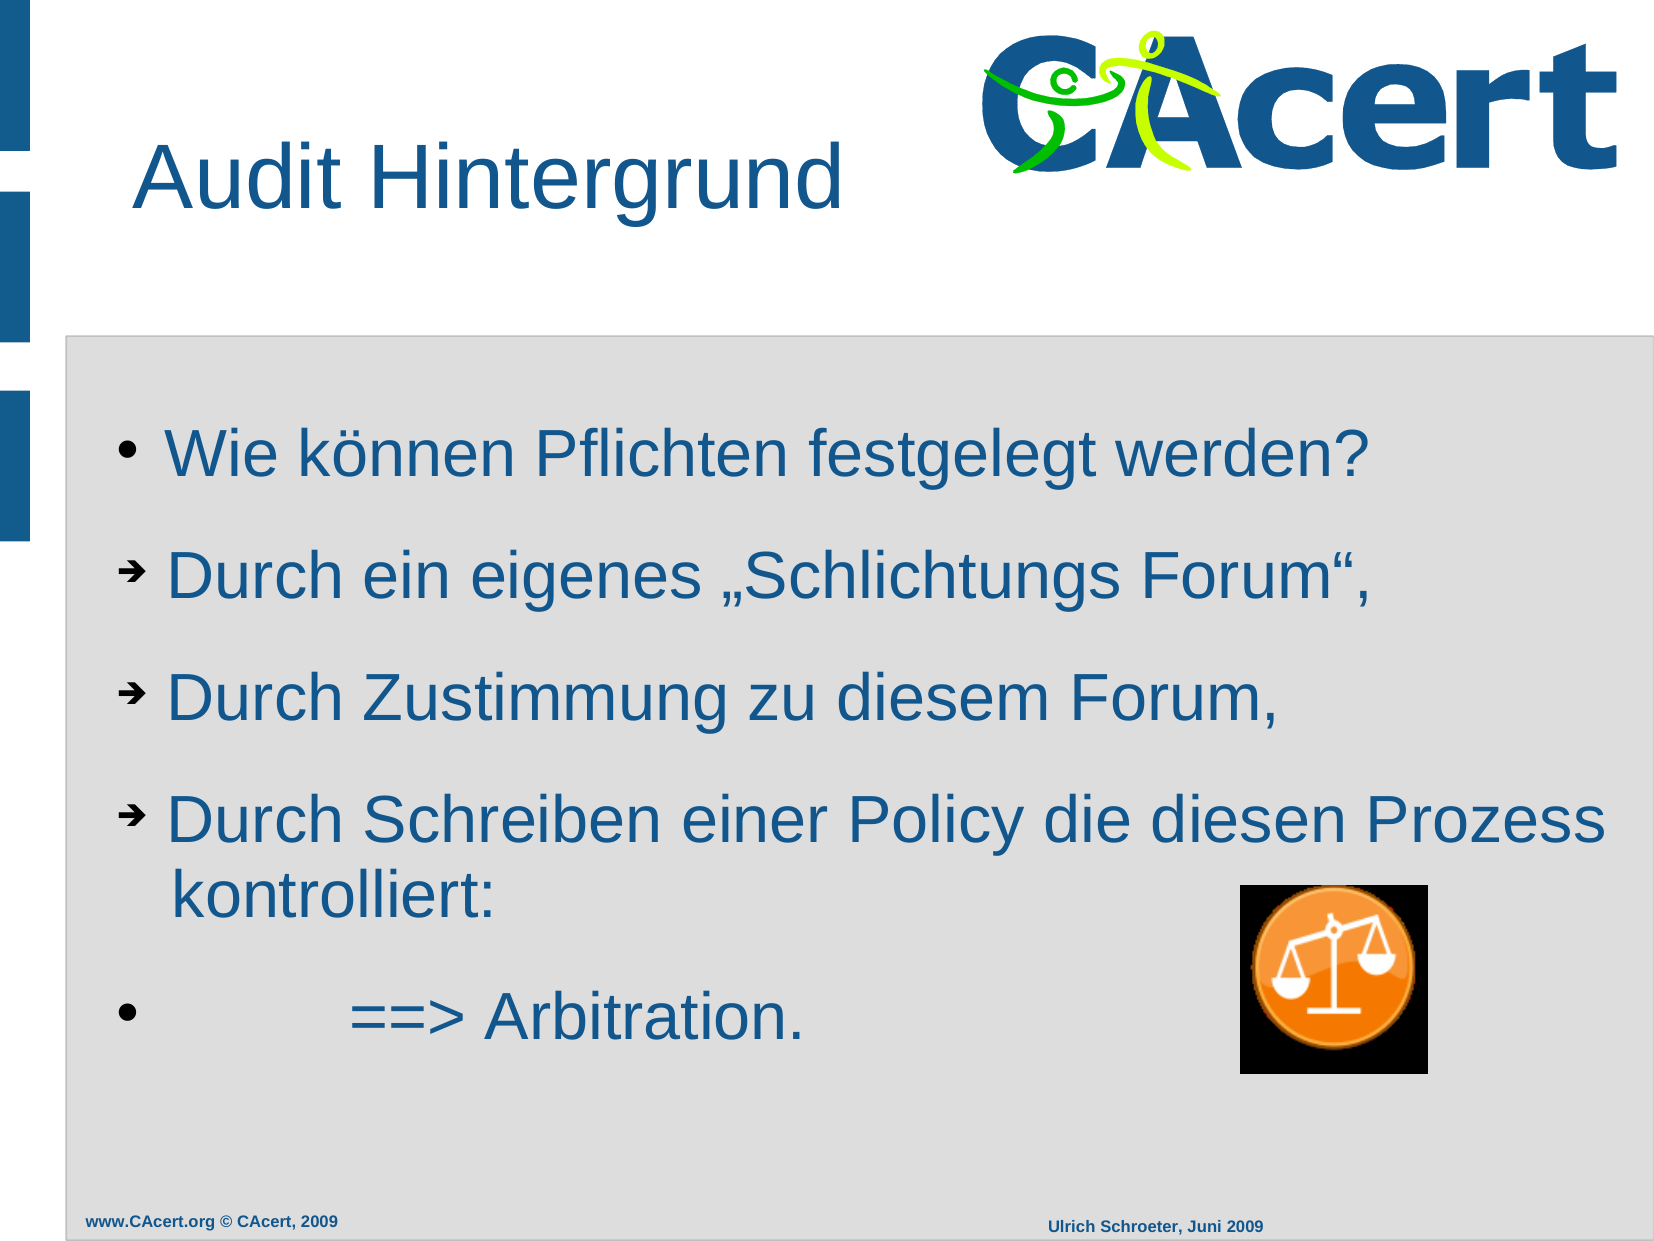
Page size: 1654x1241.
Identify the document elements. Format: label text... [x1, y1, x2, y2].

text_box Audit Hintergrund [118, 118, 862, 236]
picture [1240, 885, 1428, 1074]
text_box Wie können Pflichten festgelegt werden? Durch ein eigenes „Schlichtungs Forum“, Durch Zustimmung zu diesem Forum, Durch Schreiben einer Policy die diesen Prozess kontrolliert: ==> Arbitration. [101, 408, 1623, 1062]
